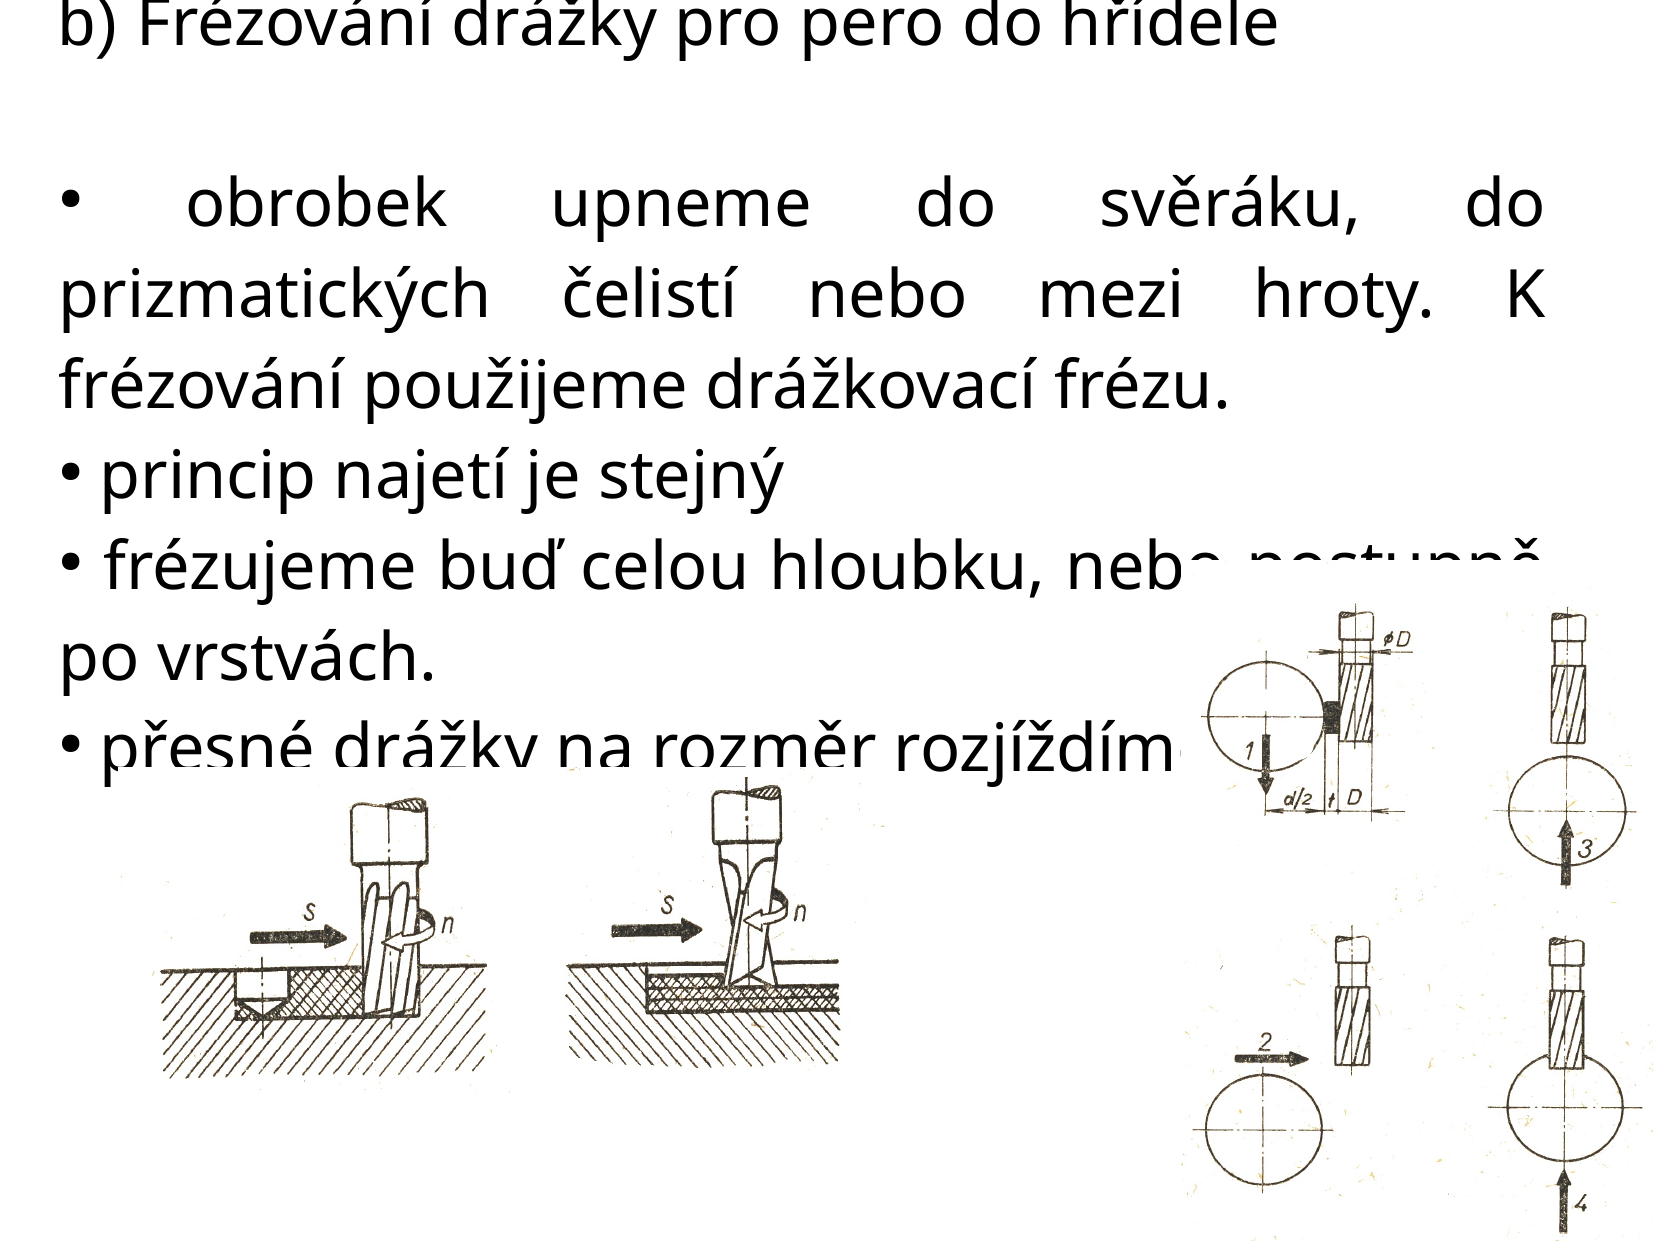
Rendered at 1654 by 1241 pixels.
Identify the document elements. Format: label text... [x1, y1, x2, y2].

picture [1181, 560, 1654, 1241]
subtitle Frézování drážky pro pero do hřídele obrobek upneme do svěráku, do prizmatických čelistí nebo mezi hroty. K frézování použijeme drážkovací frézu. princip najetí je stejný frézujeme buď celou hloubku, nebo postupně po vrstvách. přesné drážky na rozměr rozjíždíme [59, 33, 1548, 1106]
picture [118, 767, 886, 1093]
